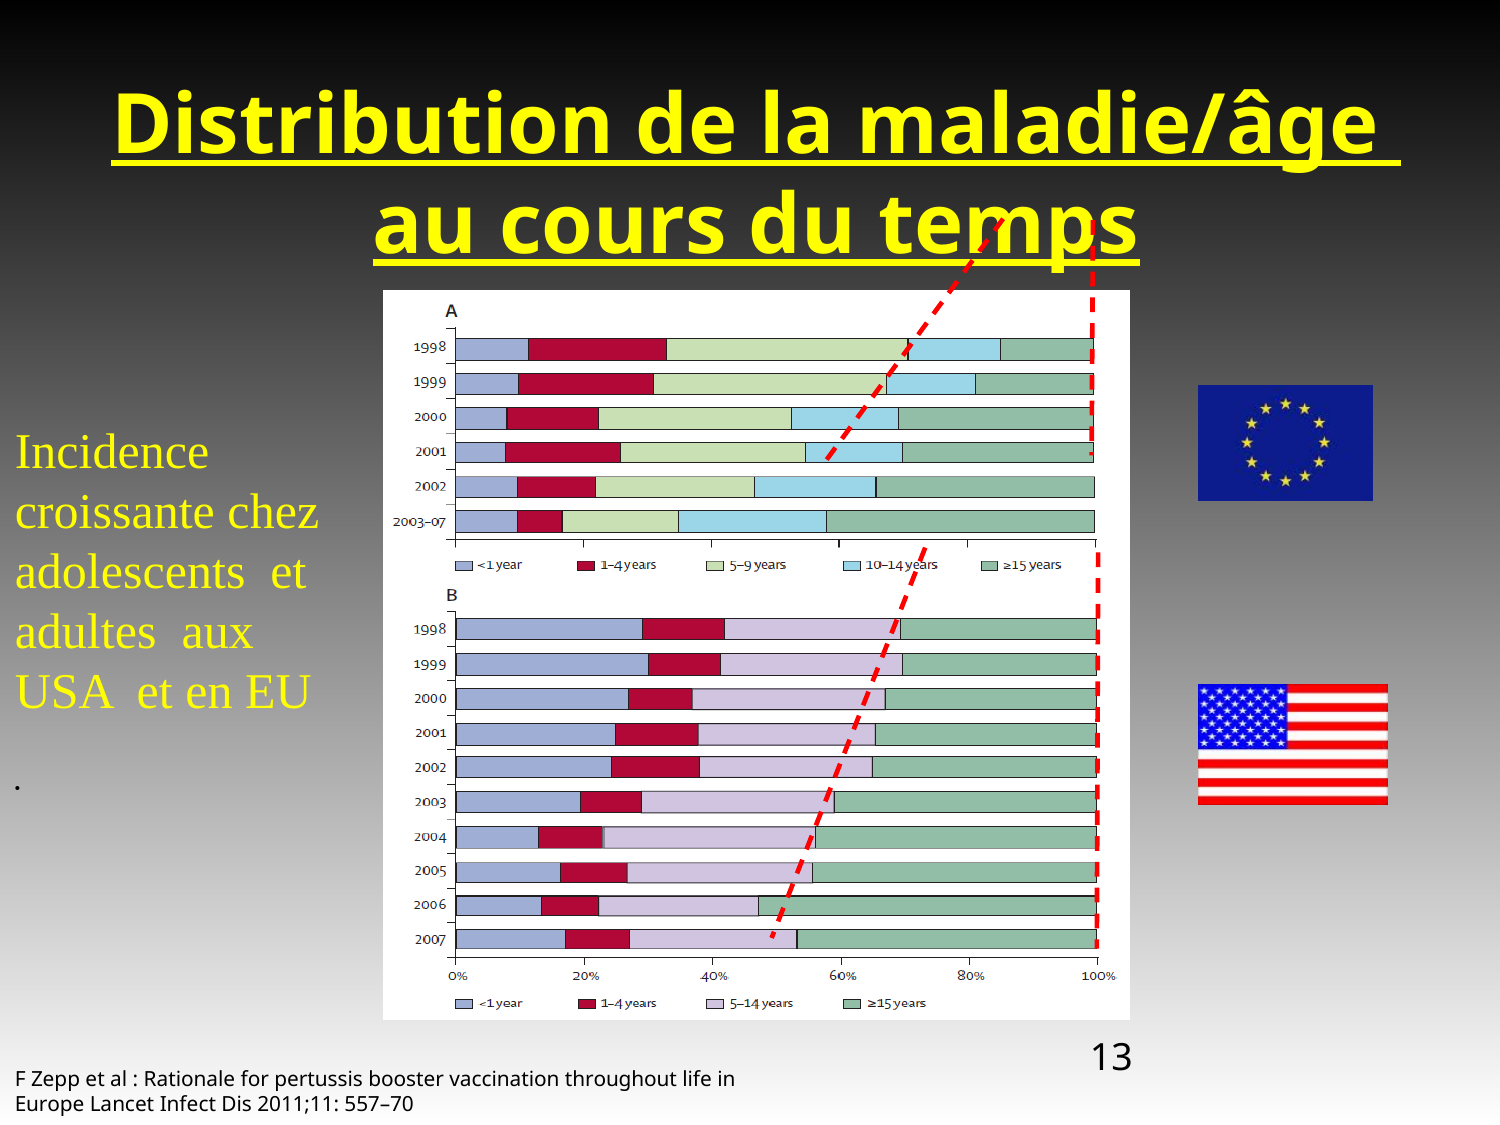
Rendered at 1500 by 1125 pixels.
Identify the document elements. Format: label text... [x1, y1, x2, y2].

picture [1198, 684, 1388, 805]
text_box Incidence croissante chez adolescents et adultes aux USA et en EU [0, 410, 377, 816]
slide_number <numéro> [1074, 1025, 1388, 1100]
picture [383, 290, 1130, 1020]
title Distribution de la maladie/âge au cours du temps [75, 62, 1438, 250]
picture [1198, 385, 1373, 501]
text_box F Zepp et al : Rationale for pertussis booster vaccination throughout life in Europe Lancet Infect Dis 2011;11: 557–70 [0, 1058, 787, 1124]
